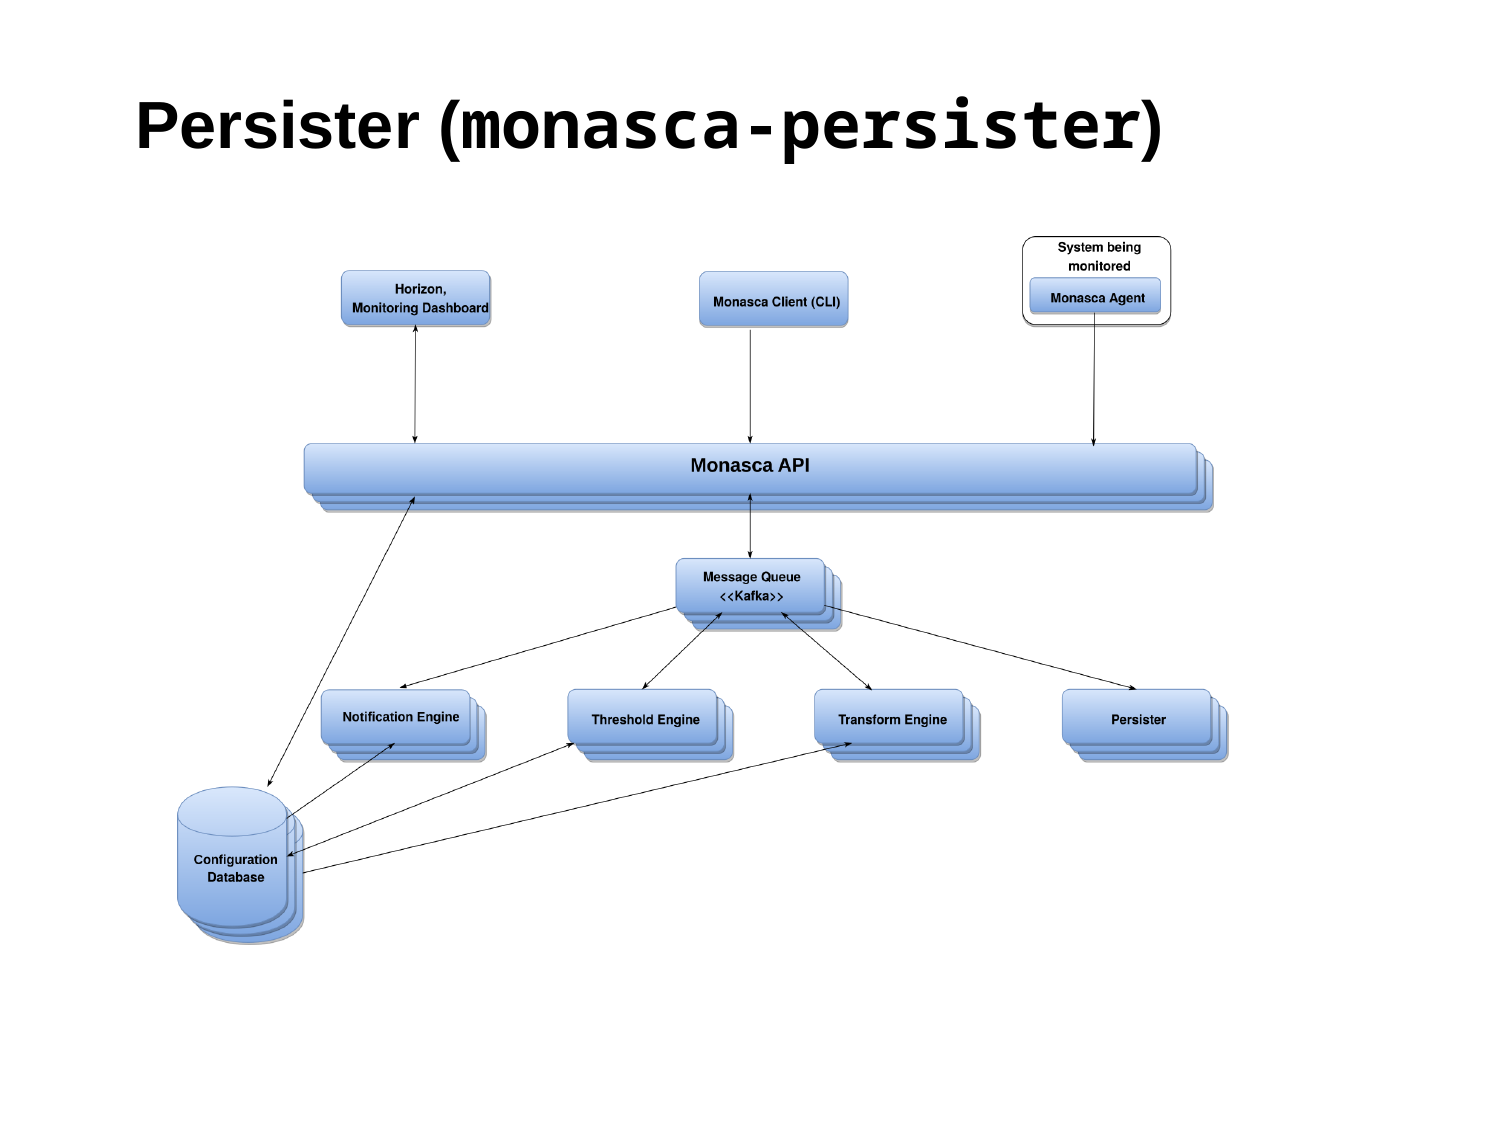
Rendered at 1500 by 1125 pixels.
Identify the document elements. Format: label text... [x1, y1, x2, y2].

picture [177, 236, 1359, 945]
title Persister (monasca-persister) [135, 41, 1372, 204]
